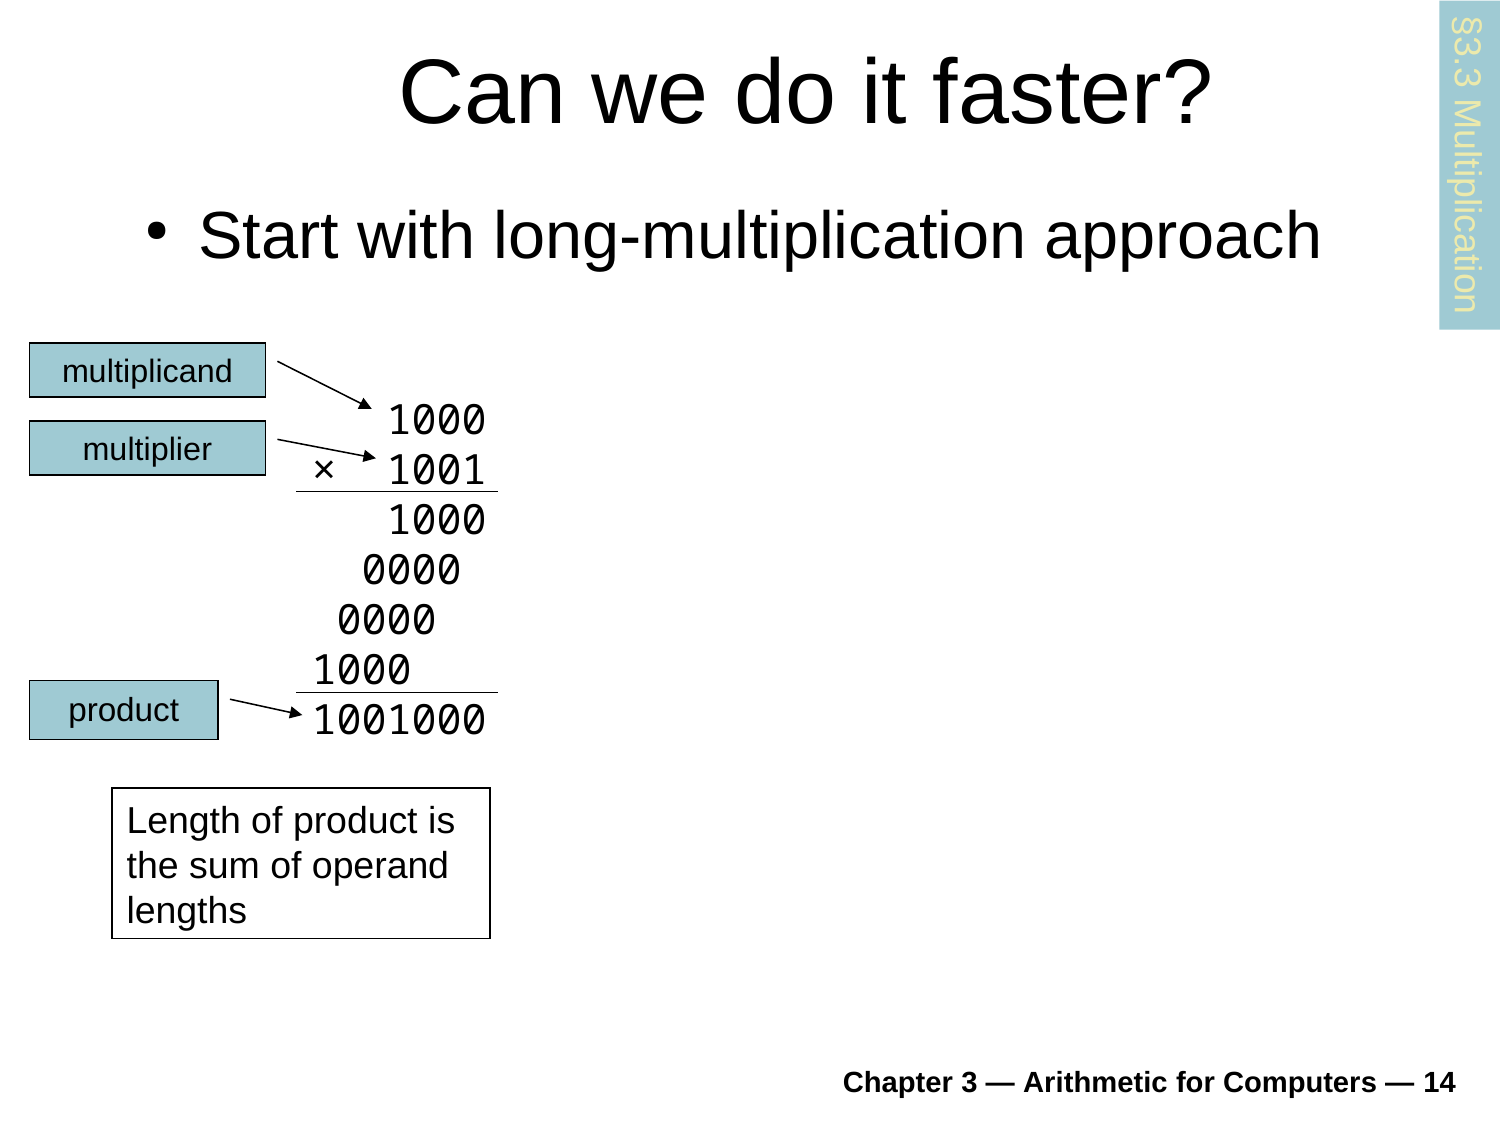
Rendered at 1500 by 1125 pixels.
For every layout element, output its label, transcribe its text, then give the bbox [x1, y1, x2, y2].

text_box Chapter 3 — Arithmetic for Computers — <number> [277, 1046, 1471, 1106]
list Start with long-multiplication approach [112, 184, 1439, 311]
text_box §3.3 Multiplication [1439, 0, 1500, 330]
text_box 1000 × 1001 1000 0000 0000 1000 1001000 [296, 385, 502, 752]
text_box product [29, 681, 218, 740]
title Can we do it faster? [112, 23, 1439, 149]
text_box multiplier [29, 421, 266, 475]
text_box multiplicand [29, 343, 266, 397]
text_box Length of product is the sum of operand lengths [111, 787, 491, 939]
